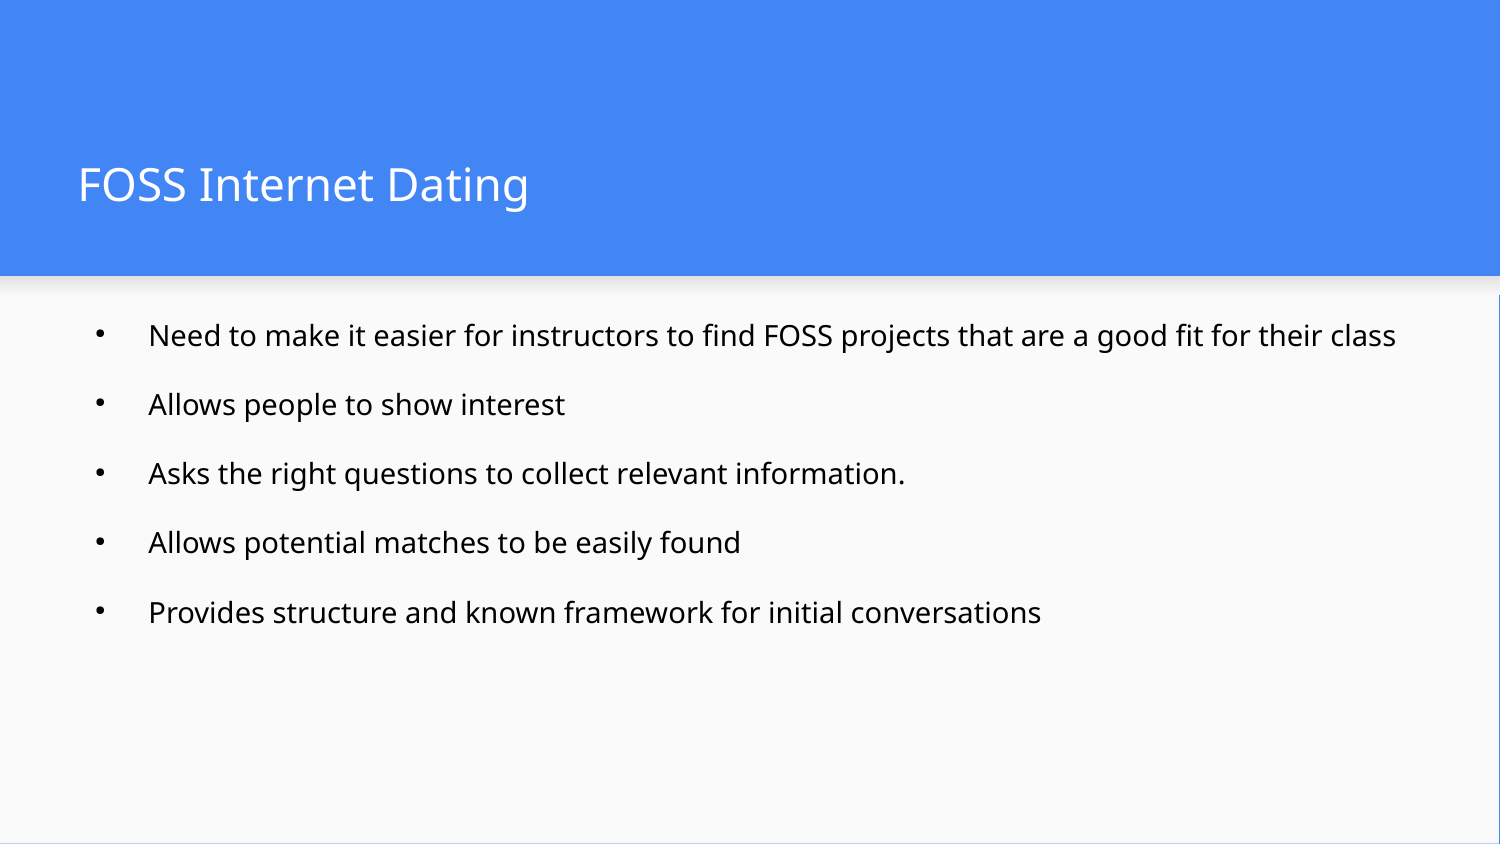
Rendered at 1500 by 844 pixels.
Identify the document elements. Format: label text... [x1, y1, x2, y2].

list Need to make it easier for instructors to find FOSS projects that are a good fit for their class Allows people to show interest Asks the right questions to collect relevant information. Allows potential matches to be easily found Provides structure and known framework for initial conversations [77, 314, 1427, 760]
title FOSS Internet Dating [77, 121, 1427, 248]
